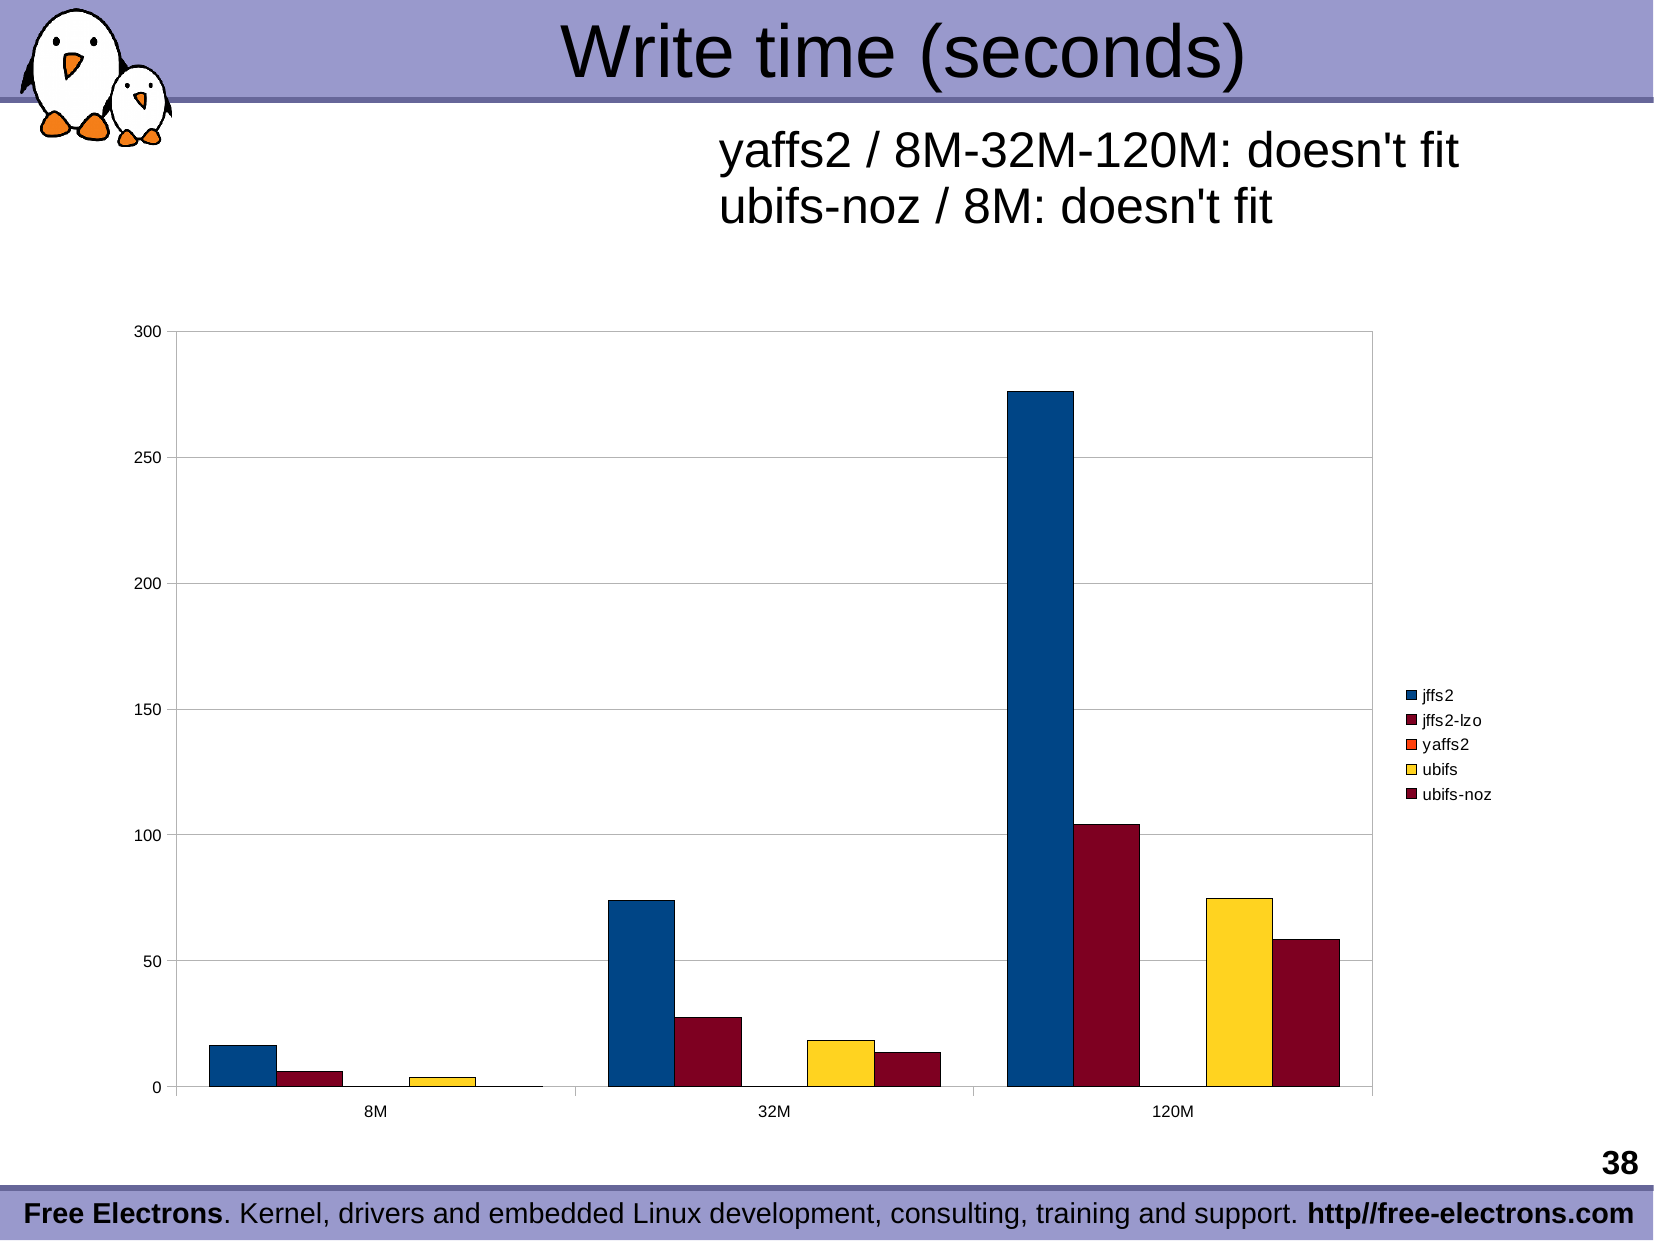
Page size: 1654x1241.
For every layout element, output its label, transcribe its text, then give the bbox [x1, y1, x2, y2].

picture [20, 8, 172, 147]
text_box yaffs2 / 8M-32M-120M: doesn't fit ubifs-noz / 8M: doesn't fit [718, 122, 1471, 247]
title Write time (seconds) [178, 4, 1631, 98]
chart [105, 304, 1518, 1155]
